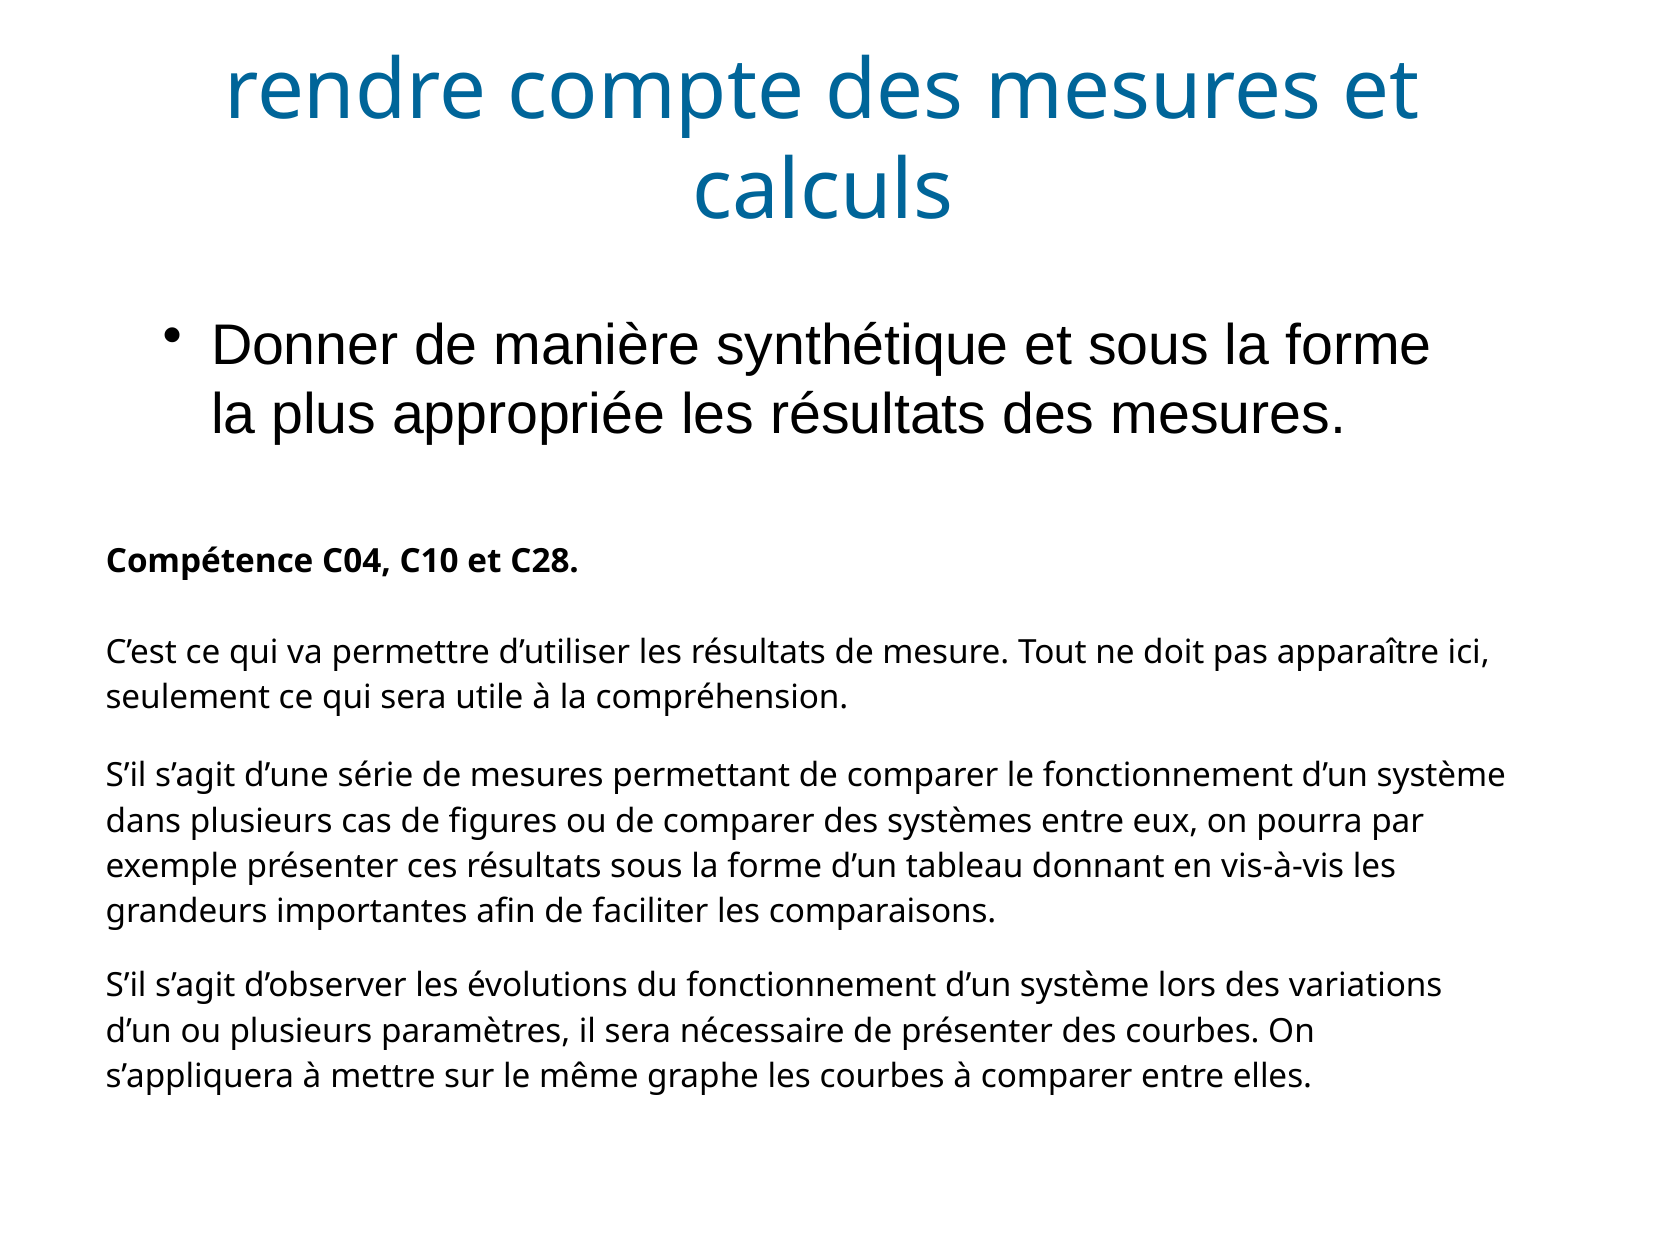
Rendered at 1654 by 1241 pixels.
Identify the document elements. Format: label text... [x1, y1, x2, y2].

title rendre compte des mesures et calculs [147, 41, 1498, 229]
text_box C’est ce qui va permettre d’utiliser les résultats de mesure. Tout ne doit pas apparaître ici, seulement ce qui sera utile à la compréhension. [90, 620, 1582, 717]
text_box S’il s’agit d’observer les évolutions du fonctionnement d’un système lors des variations d’un ou plusieurs paramètres, il sera nécessaire de présenter des courbes. On s’appliquera à mettre sur le même graphe les courbes à comparer entre elles. [90, 954, 1502, 1131]
text_box Donner de manière synthétique et sous la forme la plus appropriée les résultats des mesures. [147, 300, 1498, 495]
text_box S’il s’agit d’une série de mesures permettant de comparer le fonctionnement d’un système dans plusieurs cas de figures ou de comparer des systèmes entre eux, on pourra par exemple présenter ces résultats sous la forme d’un tableau donnant en vis-à-vis les grandeurs importantes afin de faciliter les comparaisons. [90, 744, 1540, 927]
text_box Compétence C04, C10 et C28. [90, 531, 1577, 594]
